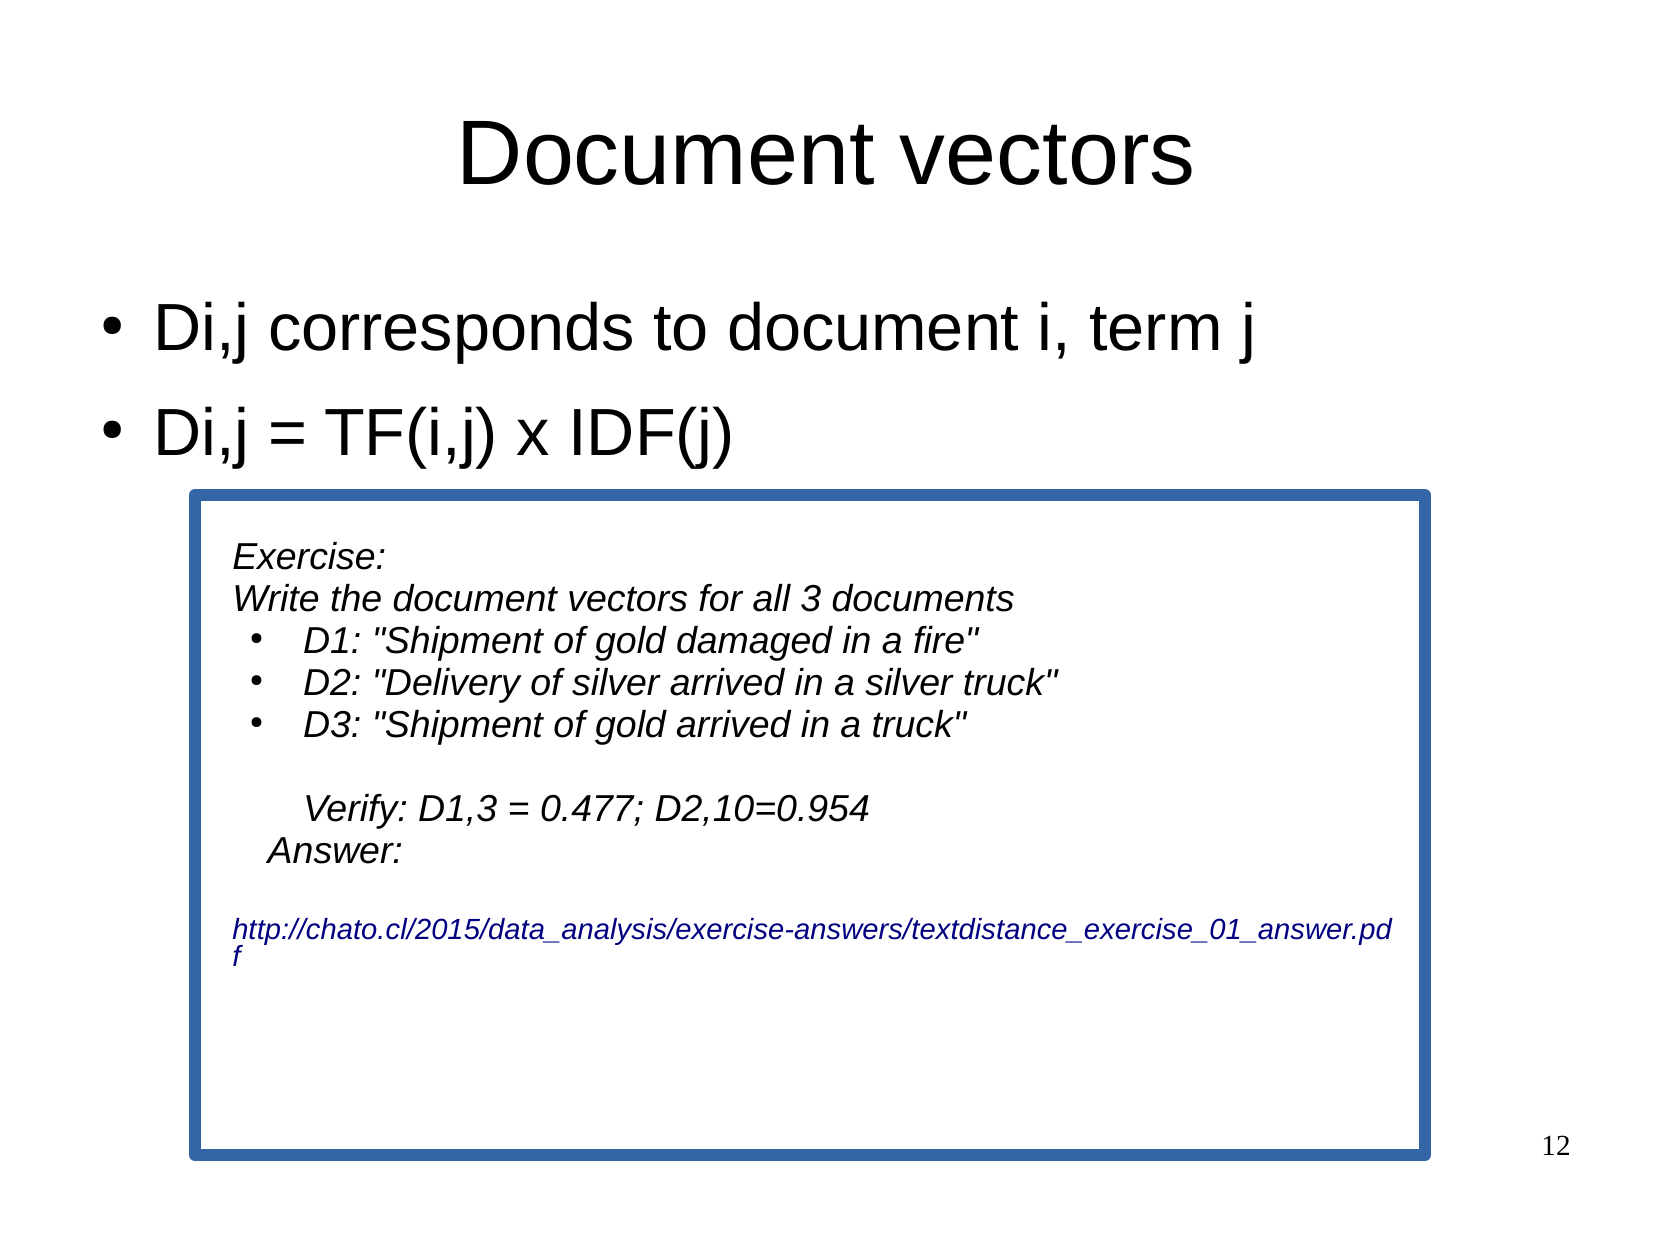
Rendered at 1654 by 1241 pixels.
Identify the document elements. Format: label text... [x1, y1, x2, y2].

list Di,j corresponds to document i, term j Di,j = TF(i,j) x IDF(j) [82, 290, 1571, 496]
title Document vectors [82, 49, 1571, 257]
text_box Exercise: Write the document vectors for all 3 documents D1: "Shipment of gold damaged in a fire" D2: "Delivery of silver arrived in a silver truck" D3: "Shipment of gold arrived in a truck" Verify: D1,3 = 0.477; D2,10=0.954 Answer: http://chato.cl/2015/data_analysis/exercise-answers/textdistance_exercise_01_answer.pdf [217, 527, 1411, 1128]
